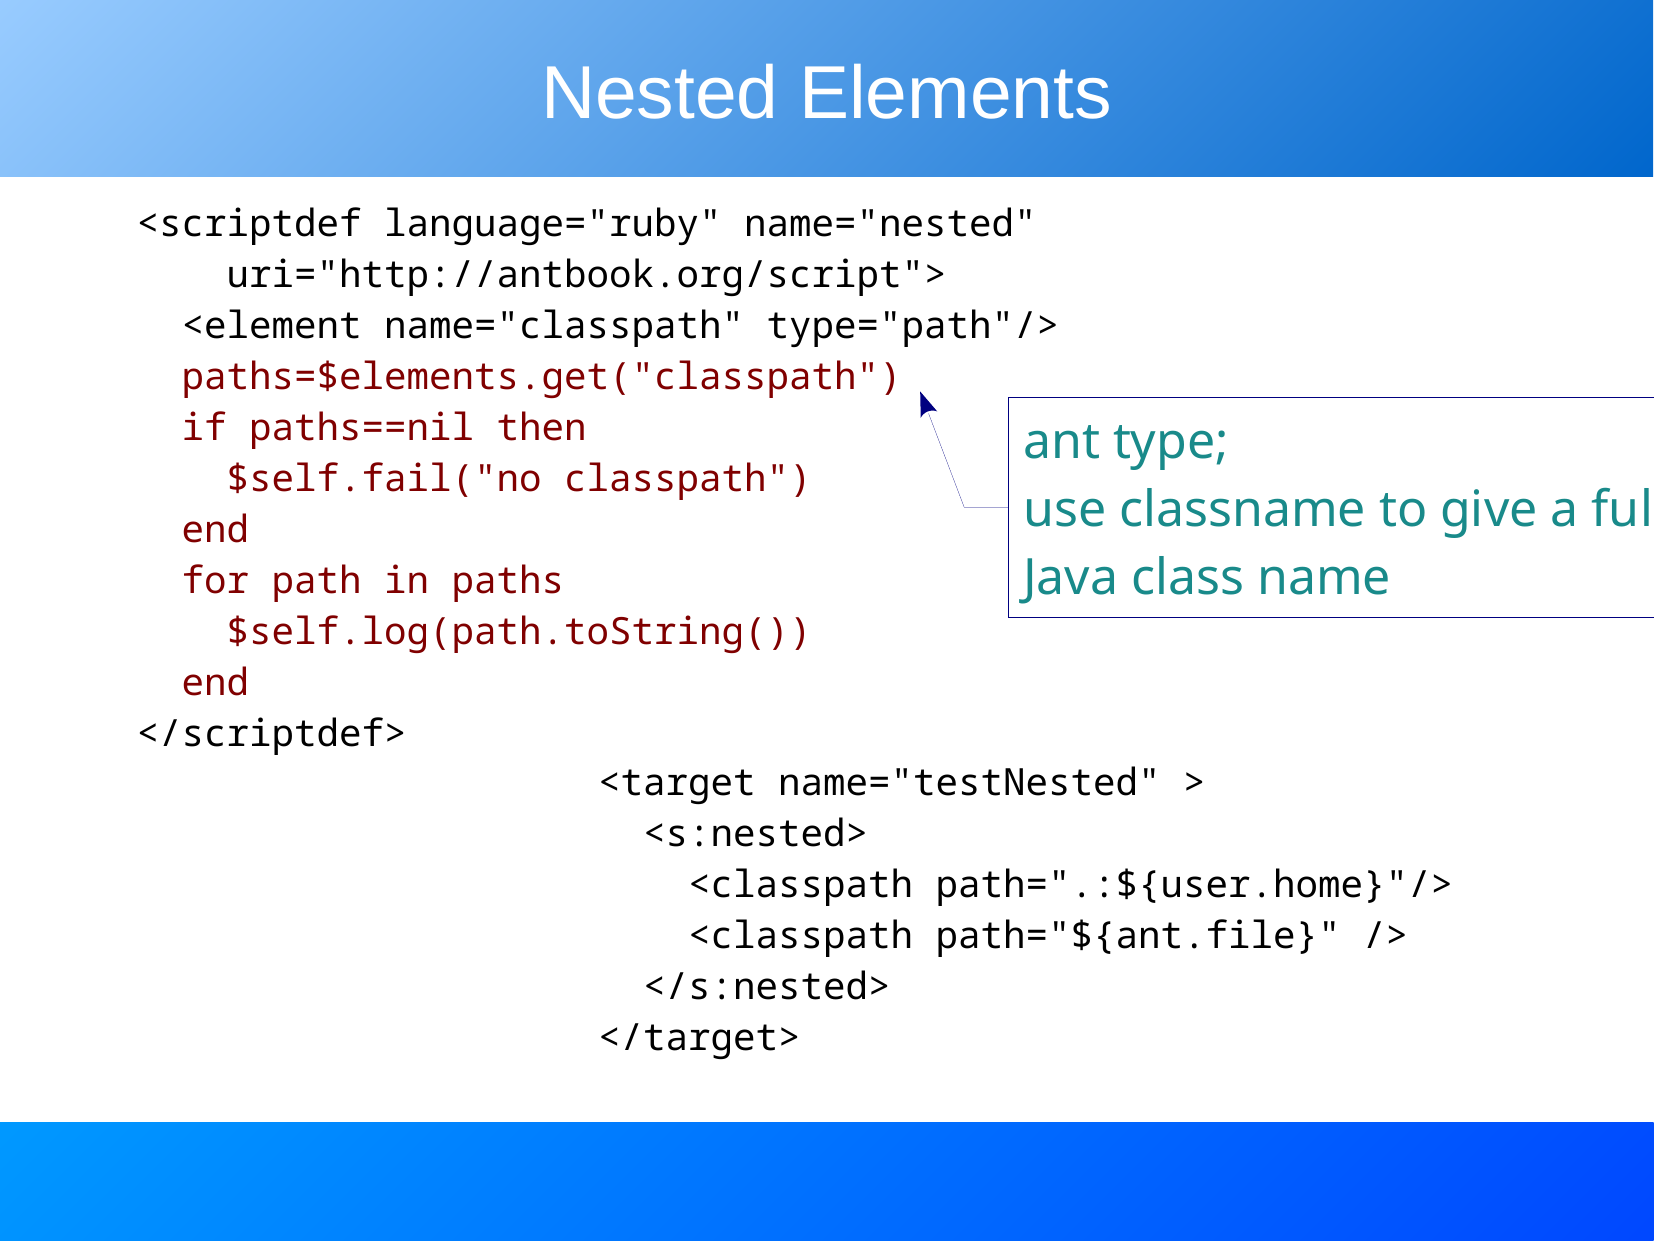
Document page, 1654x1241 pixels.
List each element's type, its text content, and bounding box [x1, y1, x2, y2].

text_box ant type; use classname to give a full Java class name [1008, 397, 1654, 618]
title Nested Elements [82, 22, 1571, 163]
text_box <scriptdef language="ruby" name="nested" uri="http://antbook.org/script"> <element name="classpath" type="path"/> paths=$elements.get("classpath") if paths==nil then $self.fail("no classpath") end for path in paths $self.log(path.toString()) end </scriptdef> [121, 263, 1569, 691]
text_box <target name="testNested" > <s:nested> <classpath path=".:${user.home}"/> <classpath path="${ant.file}" /> </s:nested> </target> [583, 746, 1631, 1071]
